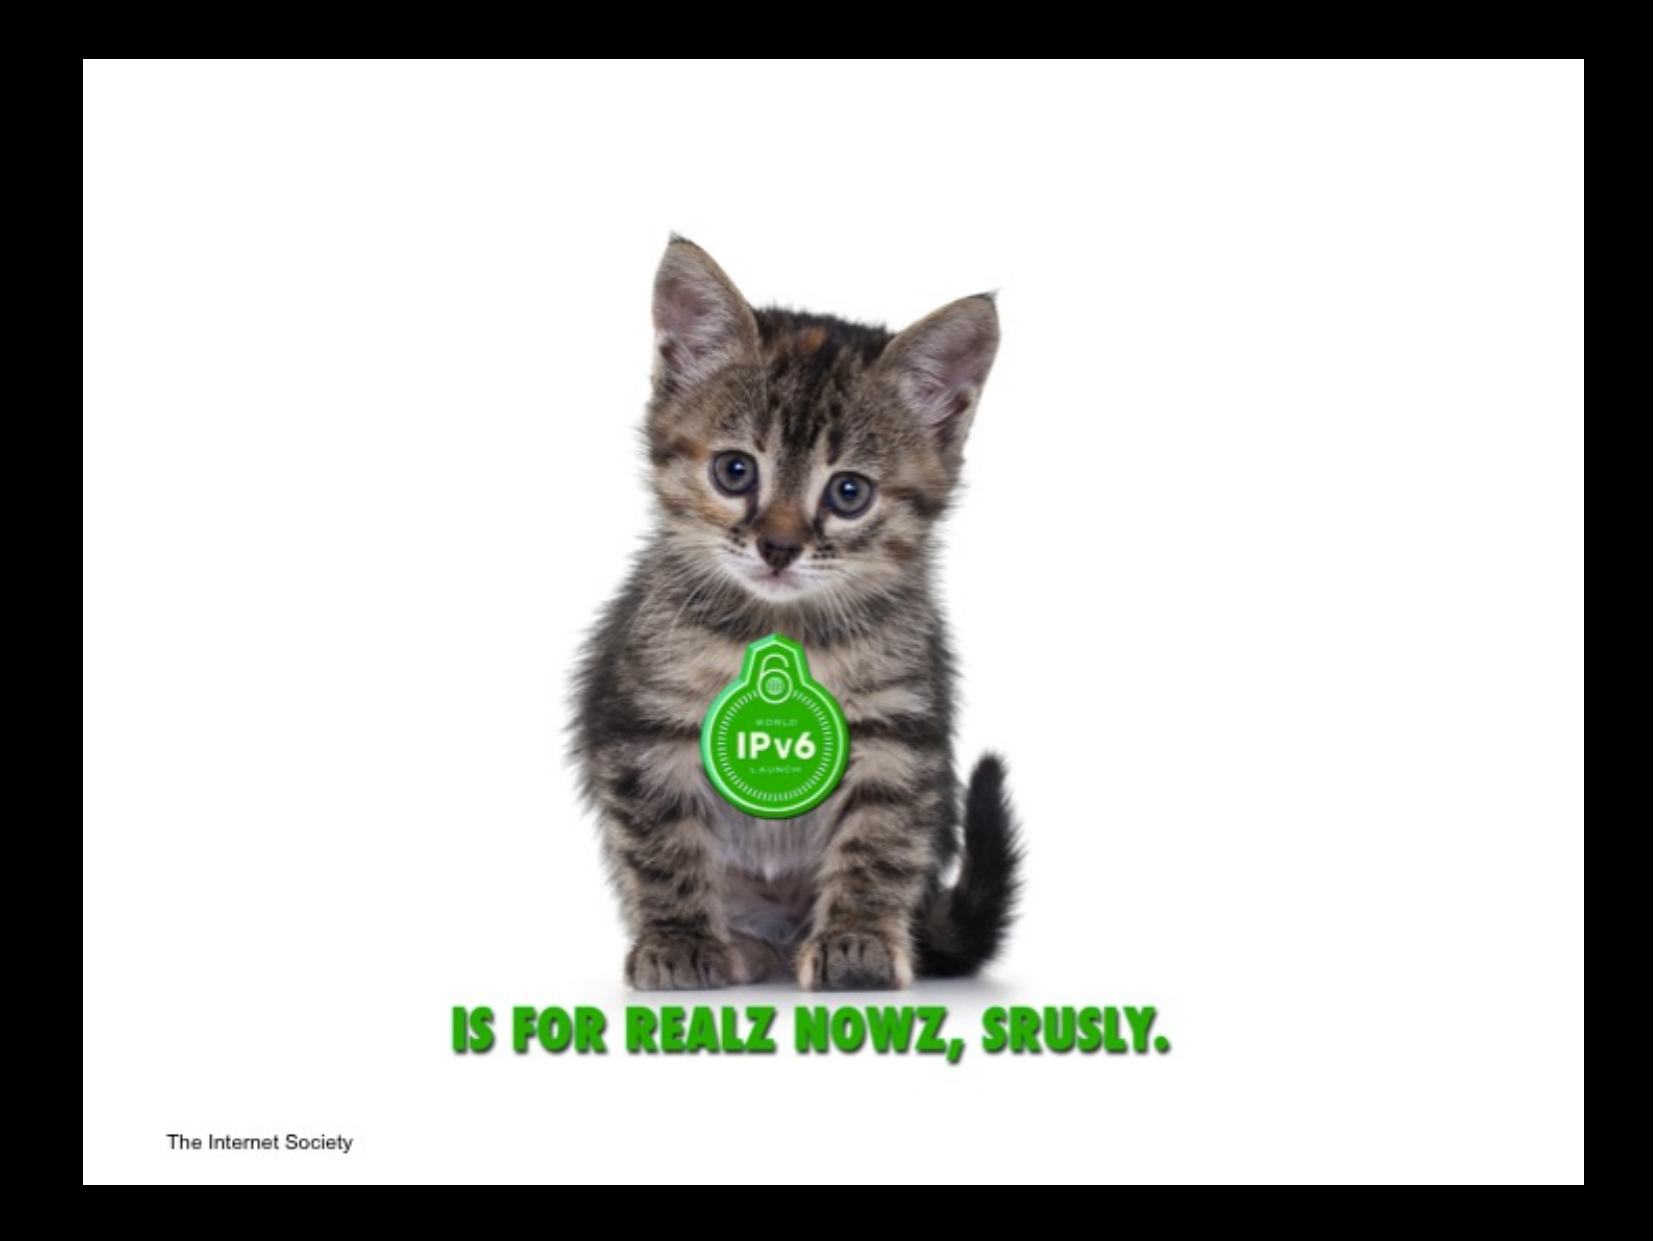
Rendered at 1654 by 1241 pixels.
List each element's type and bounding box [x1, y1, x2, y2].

picture [83, 59, 1584, 1185]
